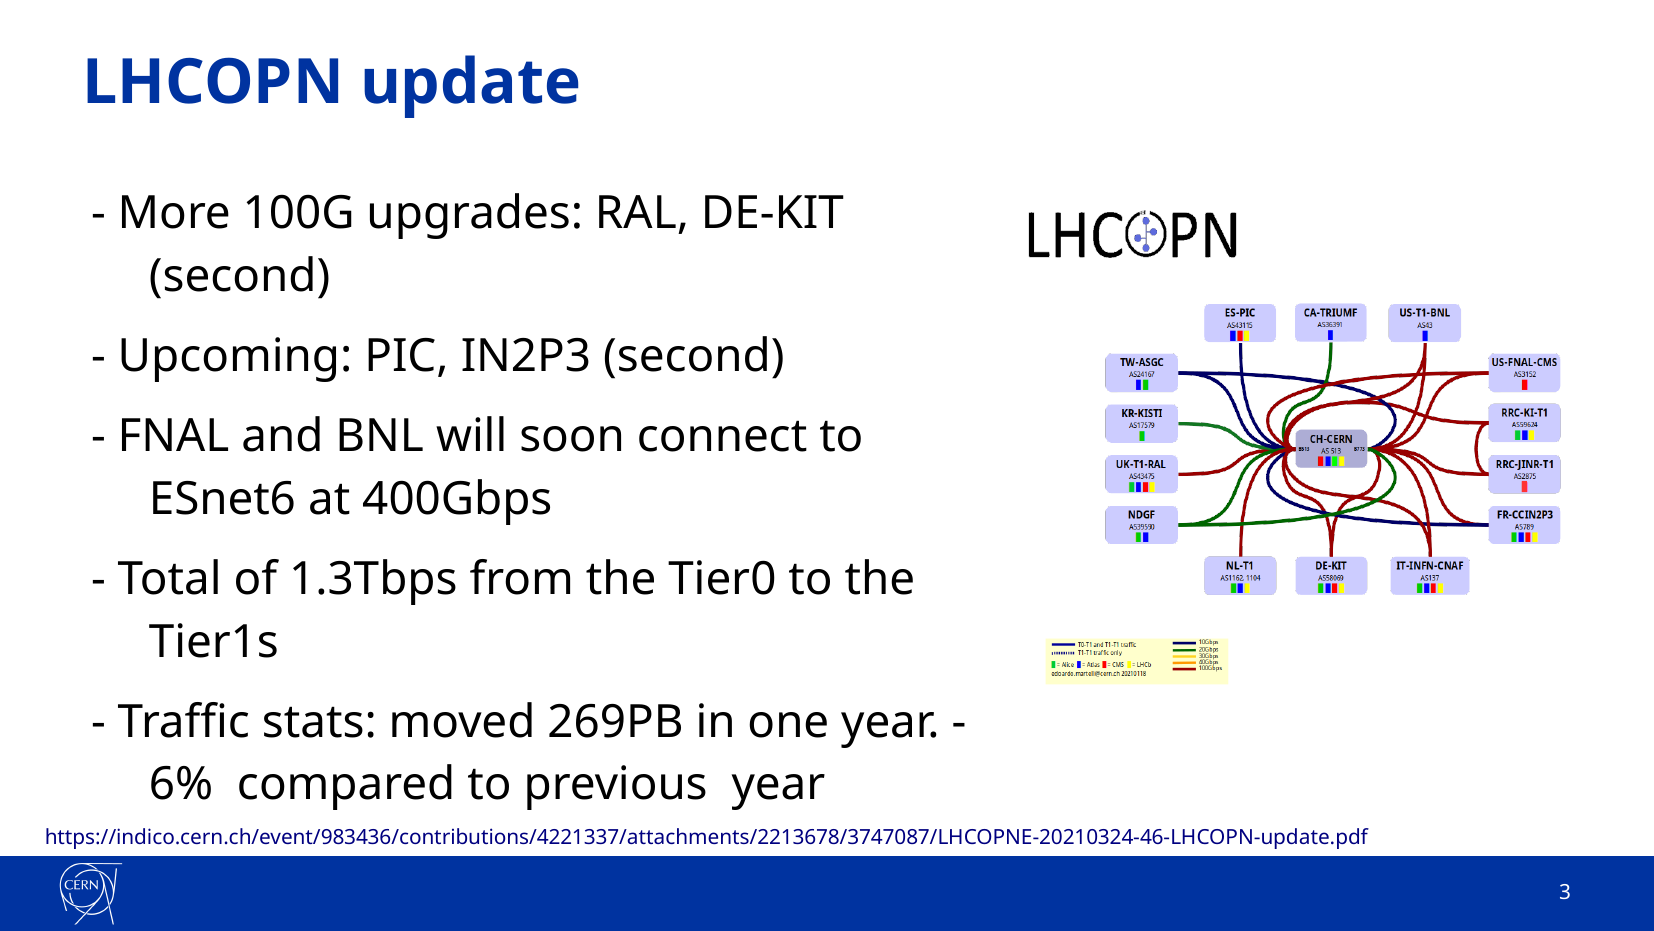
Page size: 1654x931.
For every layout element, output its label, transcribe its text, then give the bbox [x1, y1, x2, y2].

text_box - More 100G upgrades: RAL, DE-KIT (second) - Upcoming: PIC, IN2P3 (second) - FNAL and BNL will soon connect to ESnet6 at 400Gbps - Total of 1.3Tbps from the Tier0 to the Tier1s - Traffic stats: moved 269PB in one year. -6% compared to previous year [76, 172, 1016, 812]
title LHCOPN update [82, 37, 1571, 142]
picture [1016, 188, 1640, 721]
picture [56, 887, 127, 928]
text_box https://indico.cern.ch/event/983436/contributions/4221337/attachments/2213678/3747087/LHCOPNE-20210324-46-LHCOPN-update.pdf [30, 814, 1406, 887]
